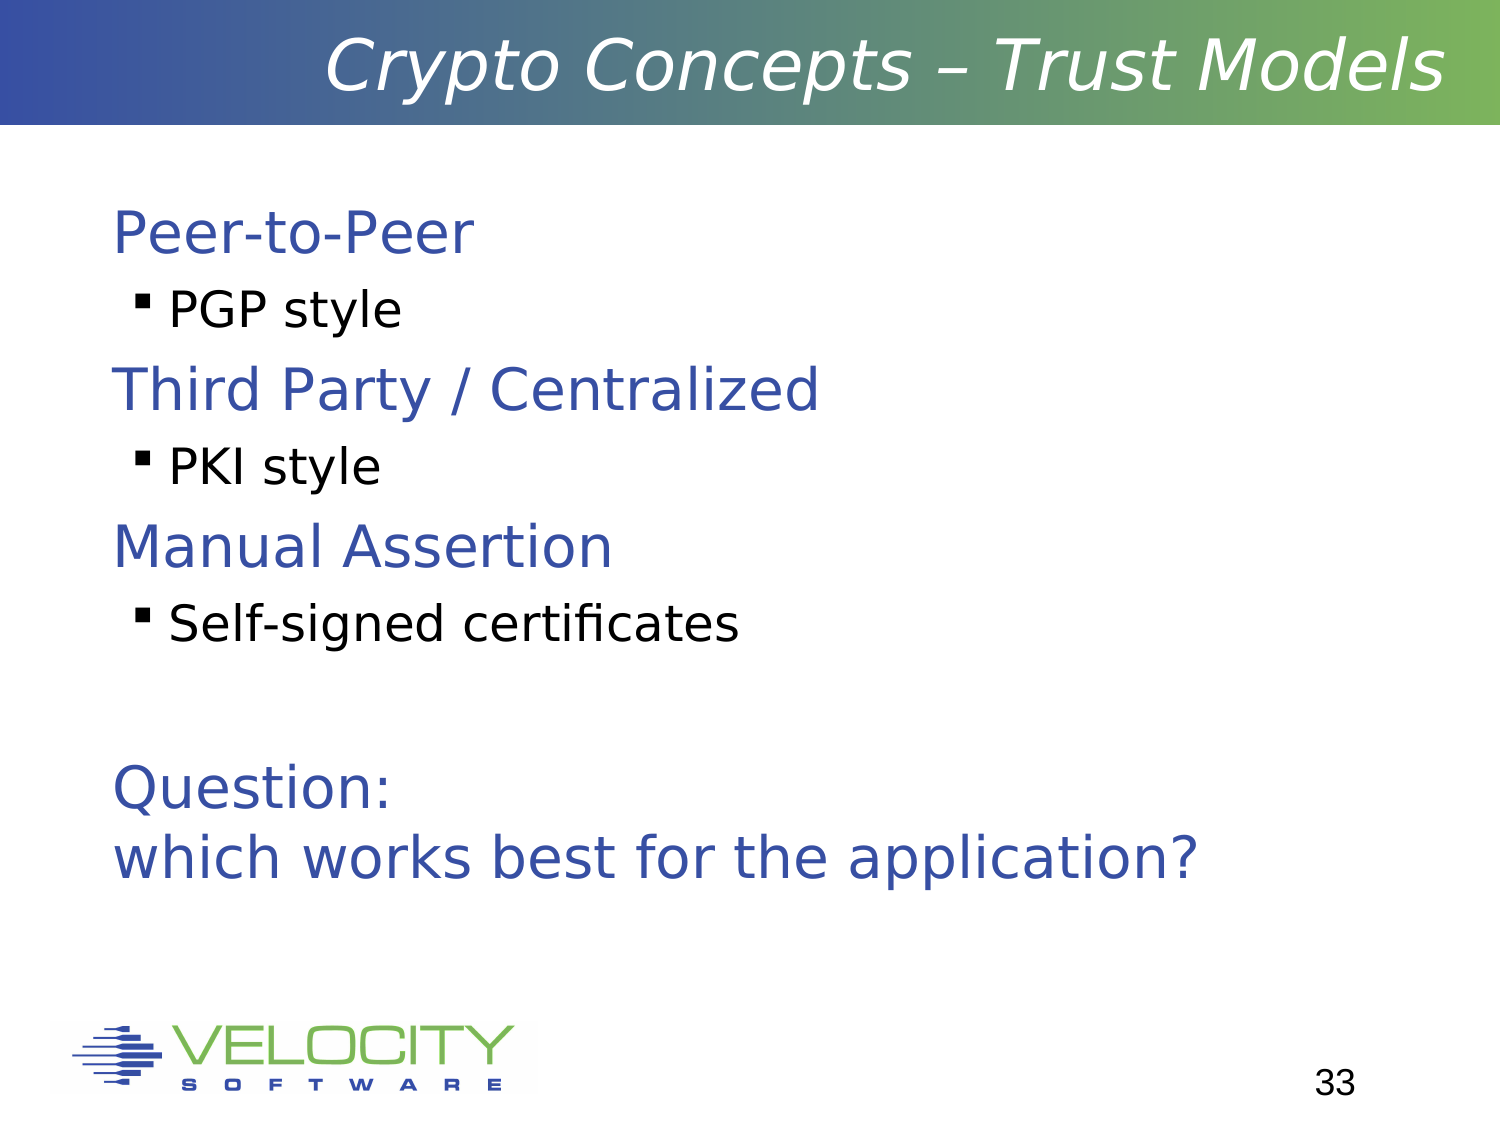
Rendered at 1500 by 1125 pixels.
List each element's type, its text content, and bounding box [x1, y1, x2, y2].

picture [50, 1021, 538, 1094]
title Crypto Concepts – Trust Models [62, 12, 1463, 113]
list Peer-to-Peer PGP style Third Party / Centralized PKI style Manual Assertion Self-signed certificates Question: which works best for the application? [70, 187, 1500, 1068]
